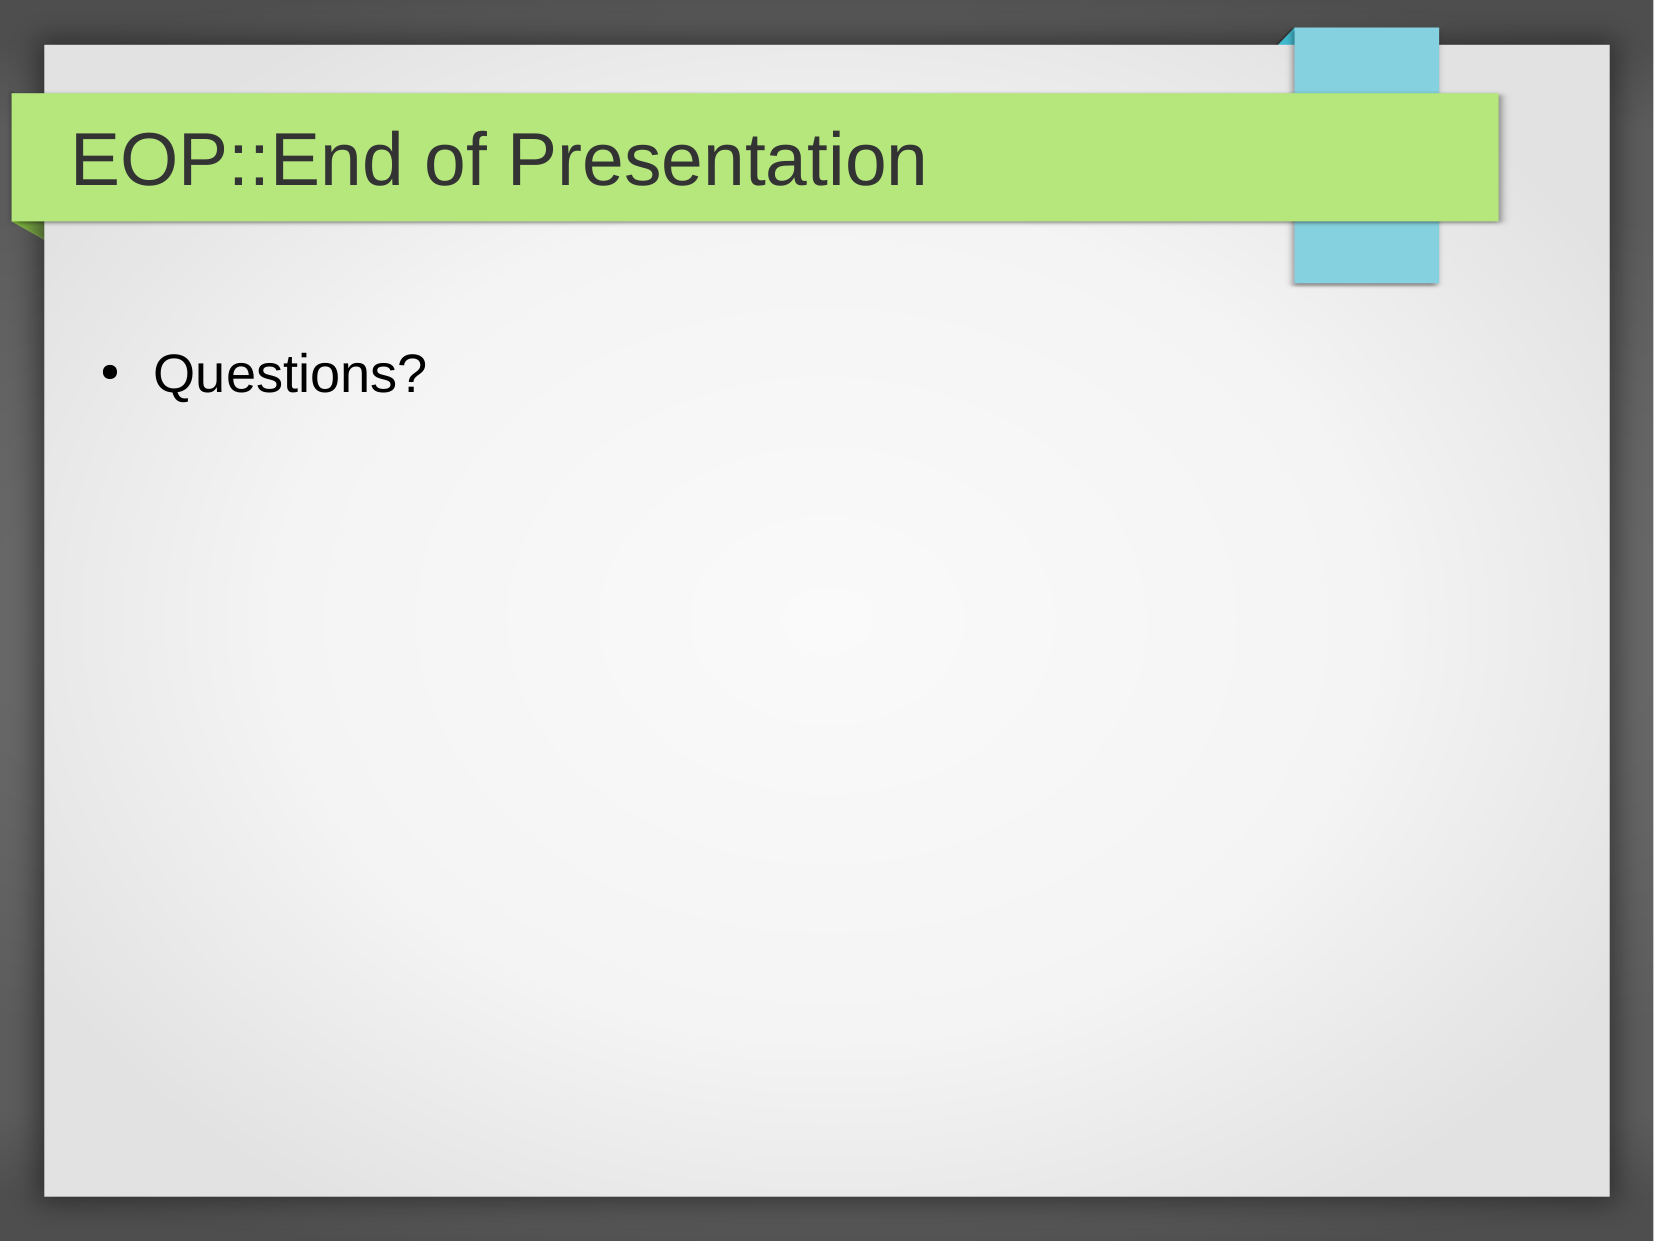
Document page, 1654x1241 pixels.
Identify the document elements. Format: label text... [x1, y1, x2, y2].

title EOP::End of Presentation [70, 106, 1229, 213]
picture [0, 0, 1654, 1241]
list Questions? [82, 343, 1538, 1063]
